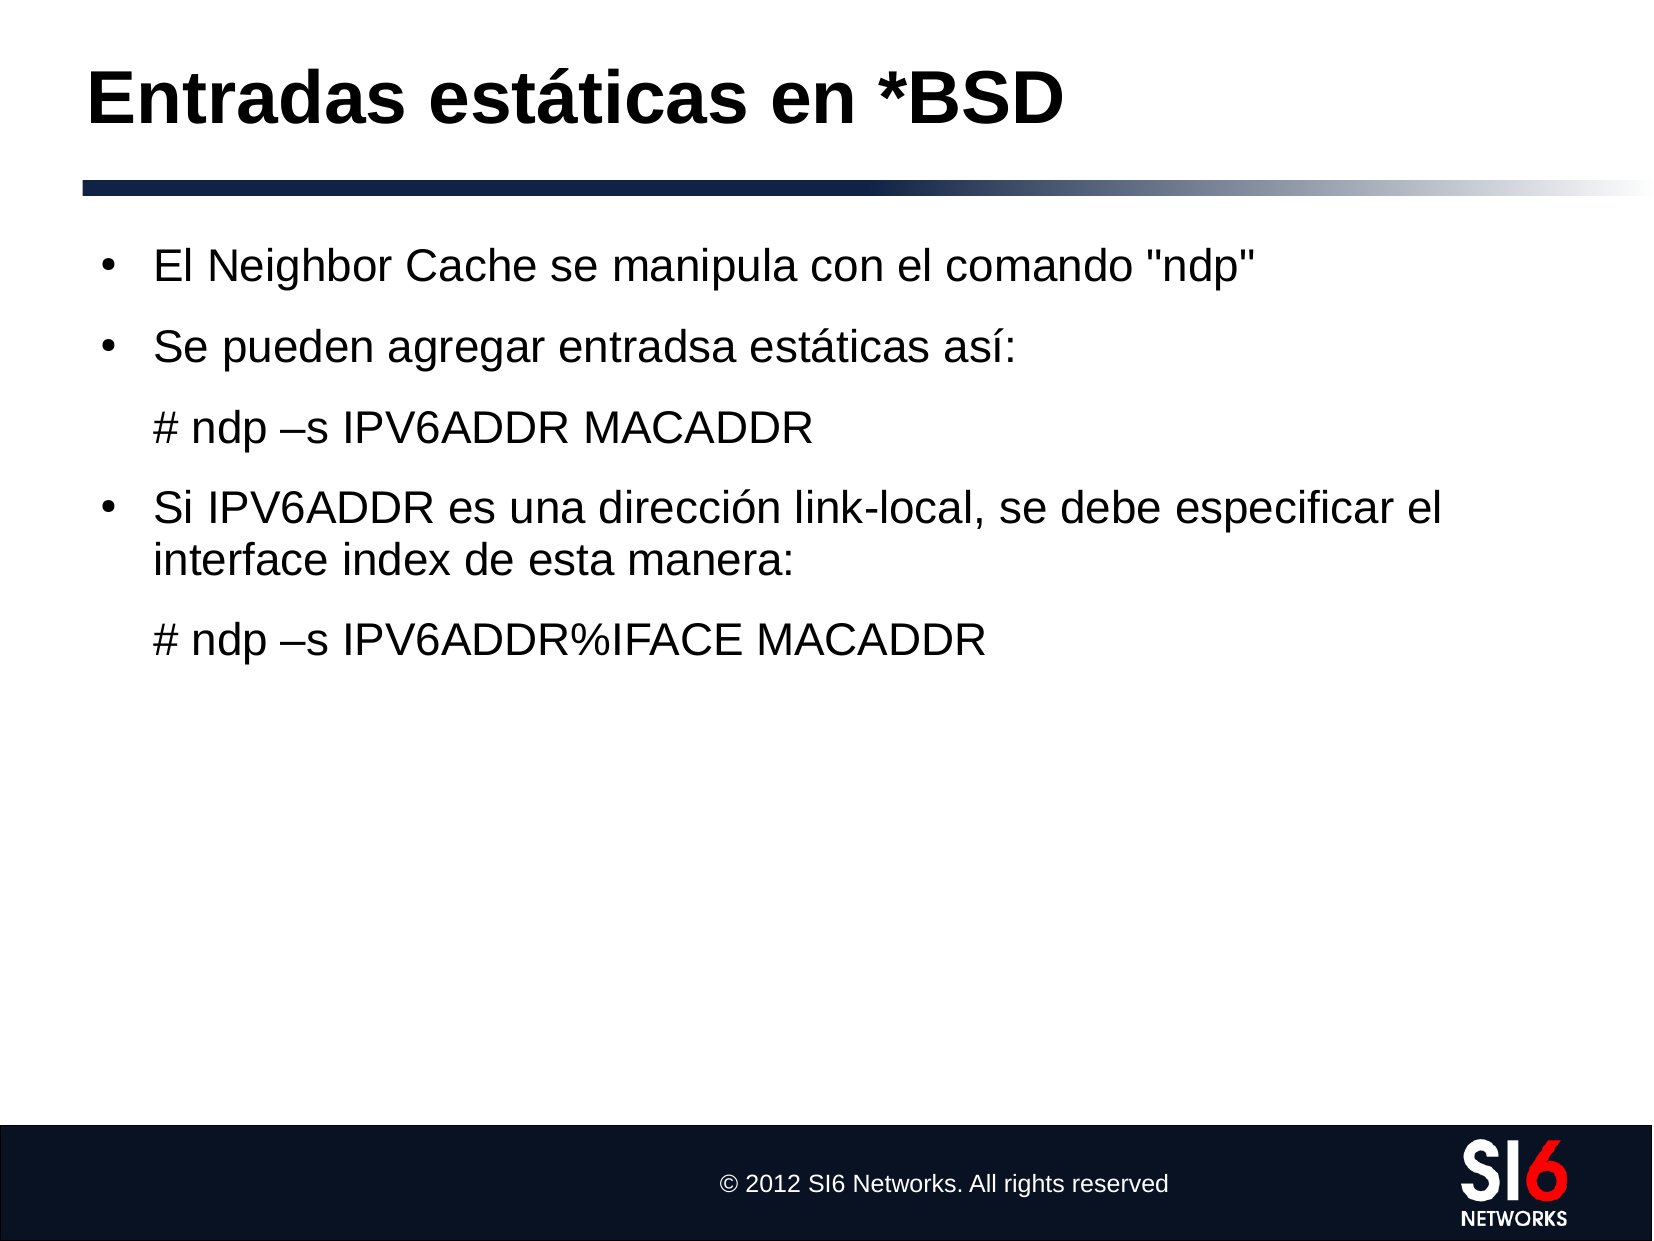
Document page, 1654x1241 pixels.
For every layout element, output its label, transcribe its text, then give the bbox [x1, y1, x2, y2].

picture [1461, 1139, 1567, 1226]
title Entradas estáticas en *BSD [86, 30, 1576, 166]
list El Neighbor Cache se manipula con el comando "ndp" Se pueden agregar entradsa estáticas así: # ndp –s IPV6ADDR MACADDR Si IPV6ADDR es una dirección link-local, se debe especificar el interface index de esta manera: # ndp –s IPV6ADDR%IFACE MACADDR [82, 240, 1571, 1059]
